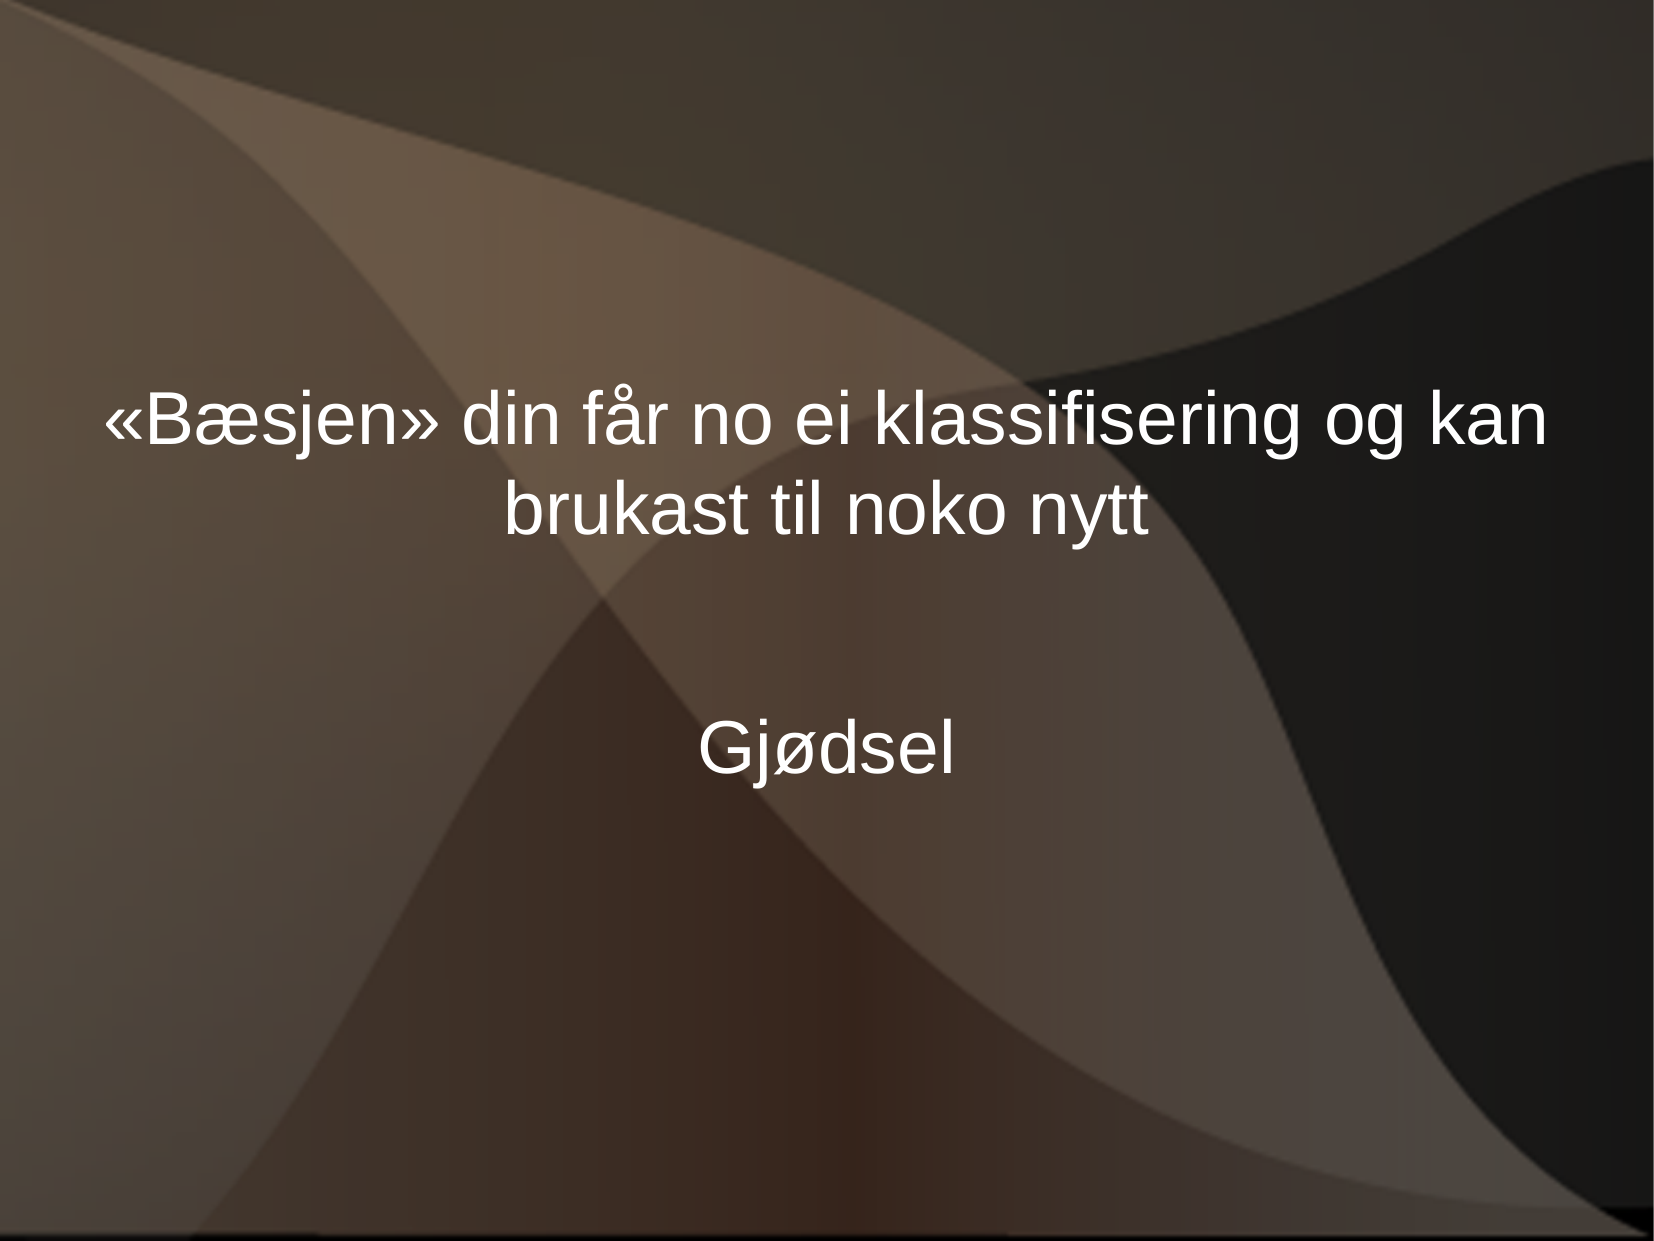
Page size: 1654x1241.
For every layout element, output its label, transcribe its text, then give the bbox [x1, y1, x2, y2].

subtitle «Bæsjen» din får no ei klassifisering og kan brukast til noko nytt Gjødsel [82, 49, 1571, 1109]
